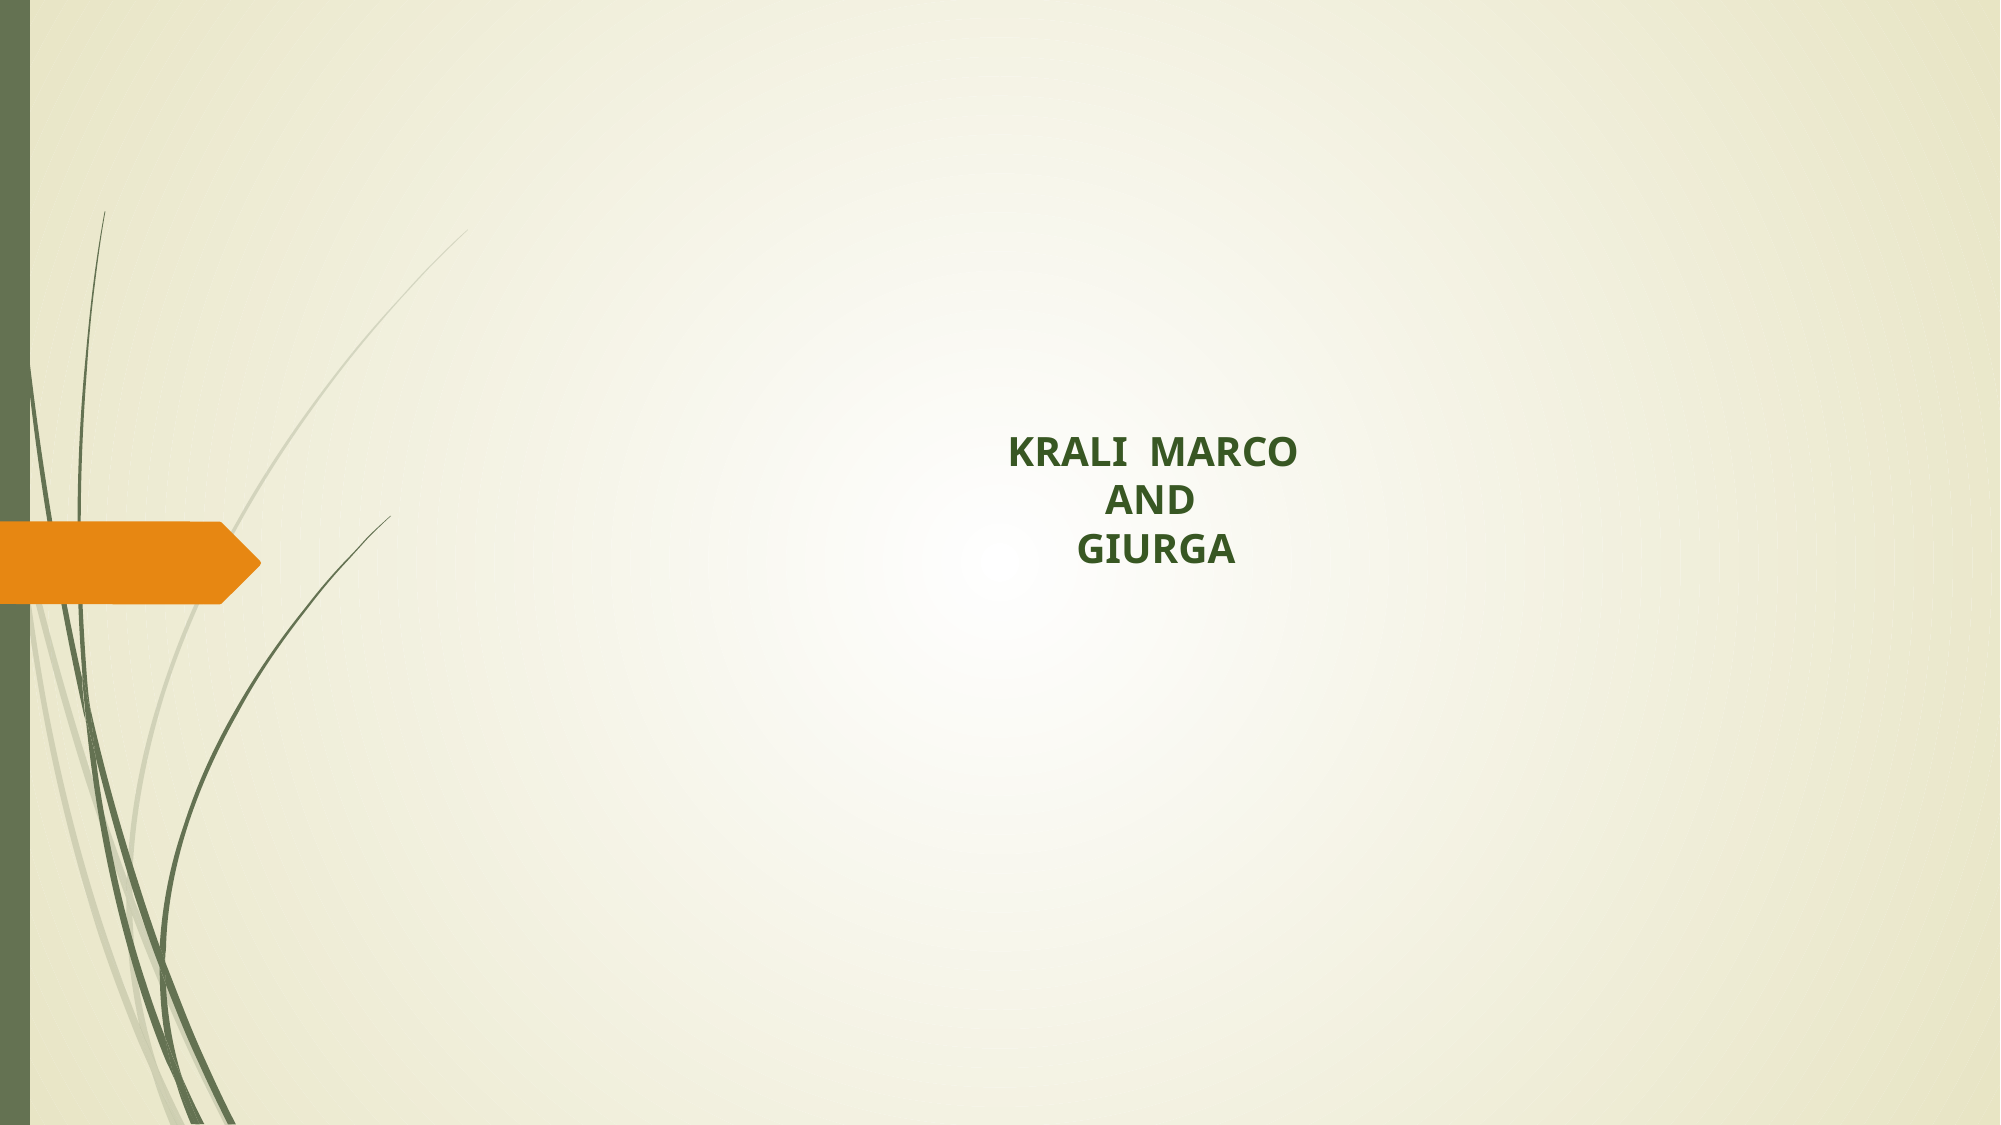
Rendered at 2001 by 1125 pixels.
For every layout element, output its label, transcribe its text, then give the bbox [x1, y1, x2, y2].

title KRALI МARCO AND GIURGA [335, 116, 1876, 848]
